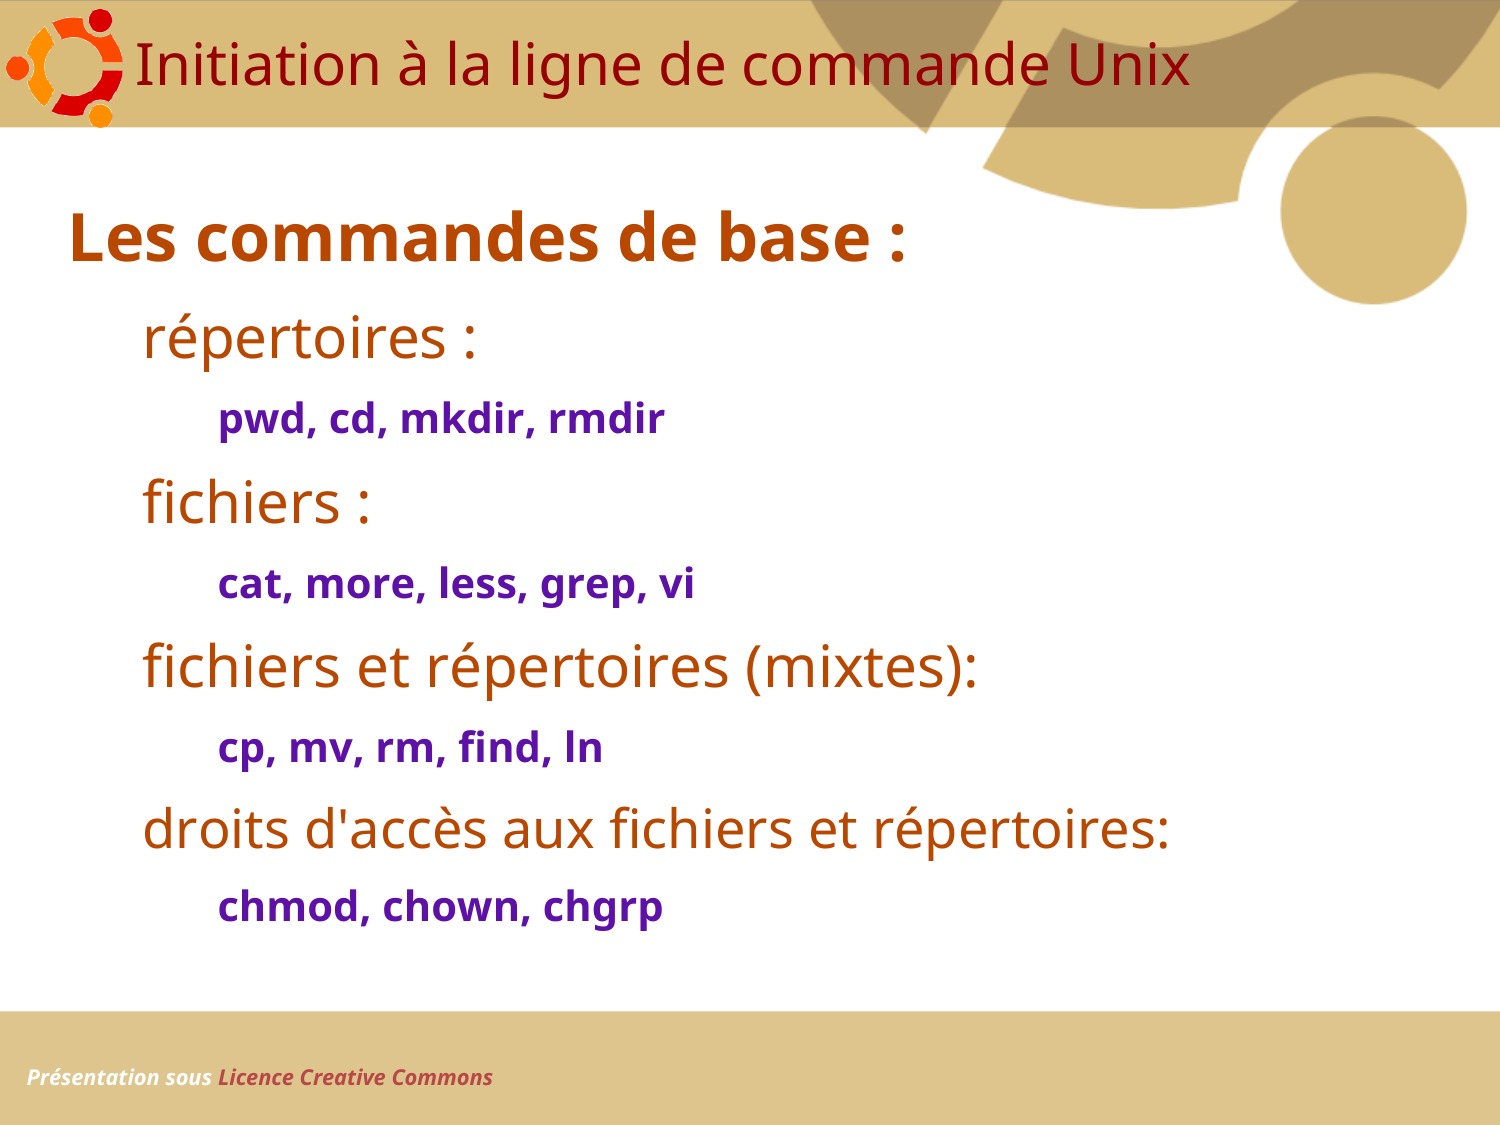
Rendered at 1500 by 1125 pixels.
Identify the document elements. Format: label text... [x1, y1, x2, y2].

picture [0, 0, 1500, 557]
title Initiation à la ligne de commande Unix [135, 0, 1417, 177]
list Les commandes de base : répertoires : pwd, cd, mkdir, rmdir fichiers : cat, more, less, grep, vi fichiers et répertoires (mixtes): cp, mv, rm, find, ln droits d'accès aux fichiers et répertoires: chmod, chown, chgrp [67, 189, 1418, 876]
